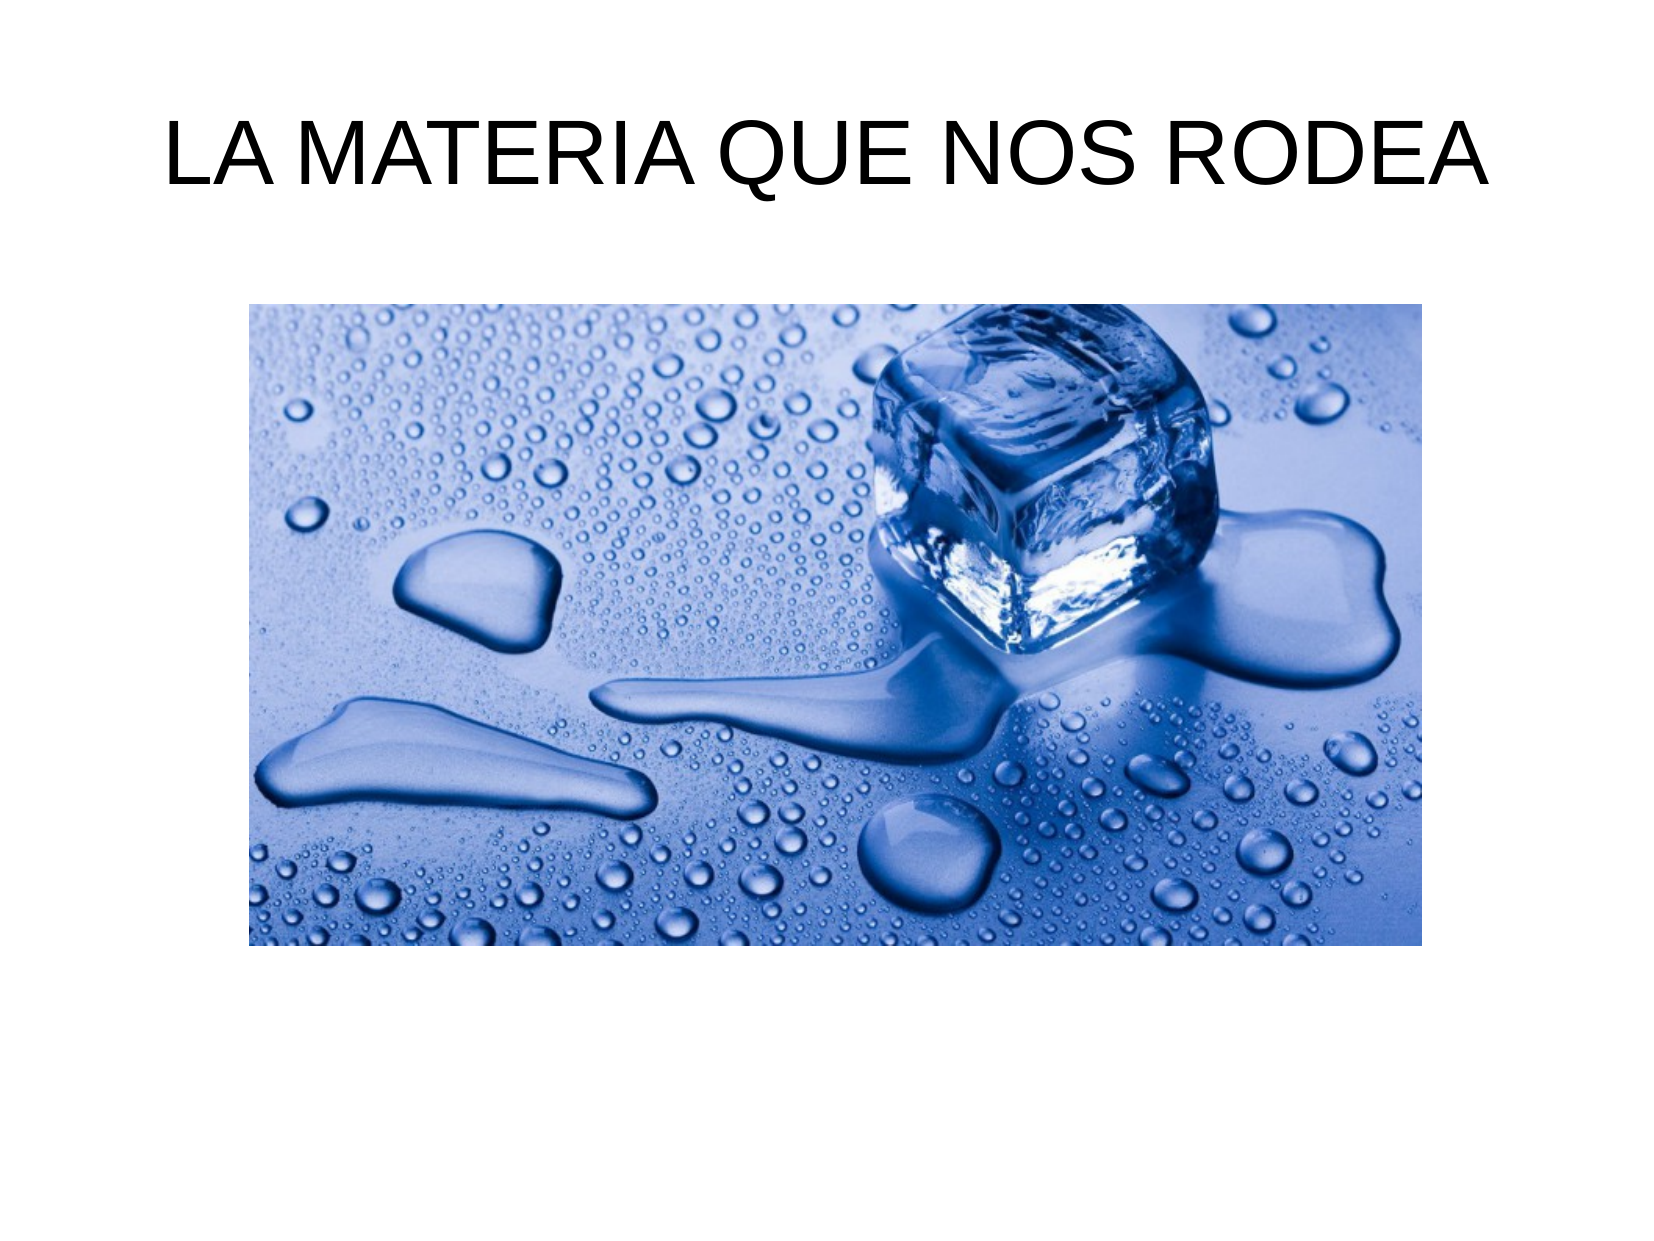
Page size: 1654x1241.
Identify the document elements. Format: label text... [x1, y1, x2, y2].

picture [249, 304, 1422, 946]
title LA MATERIA QUE NOS RODEA [82, 49, 1571, 257]
